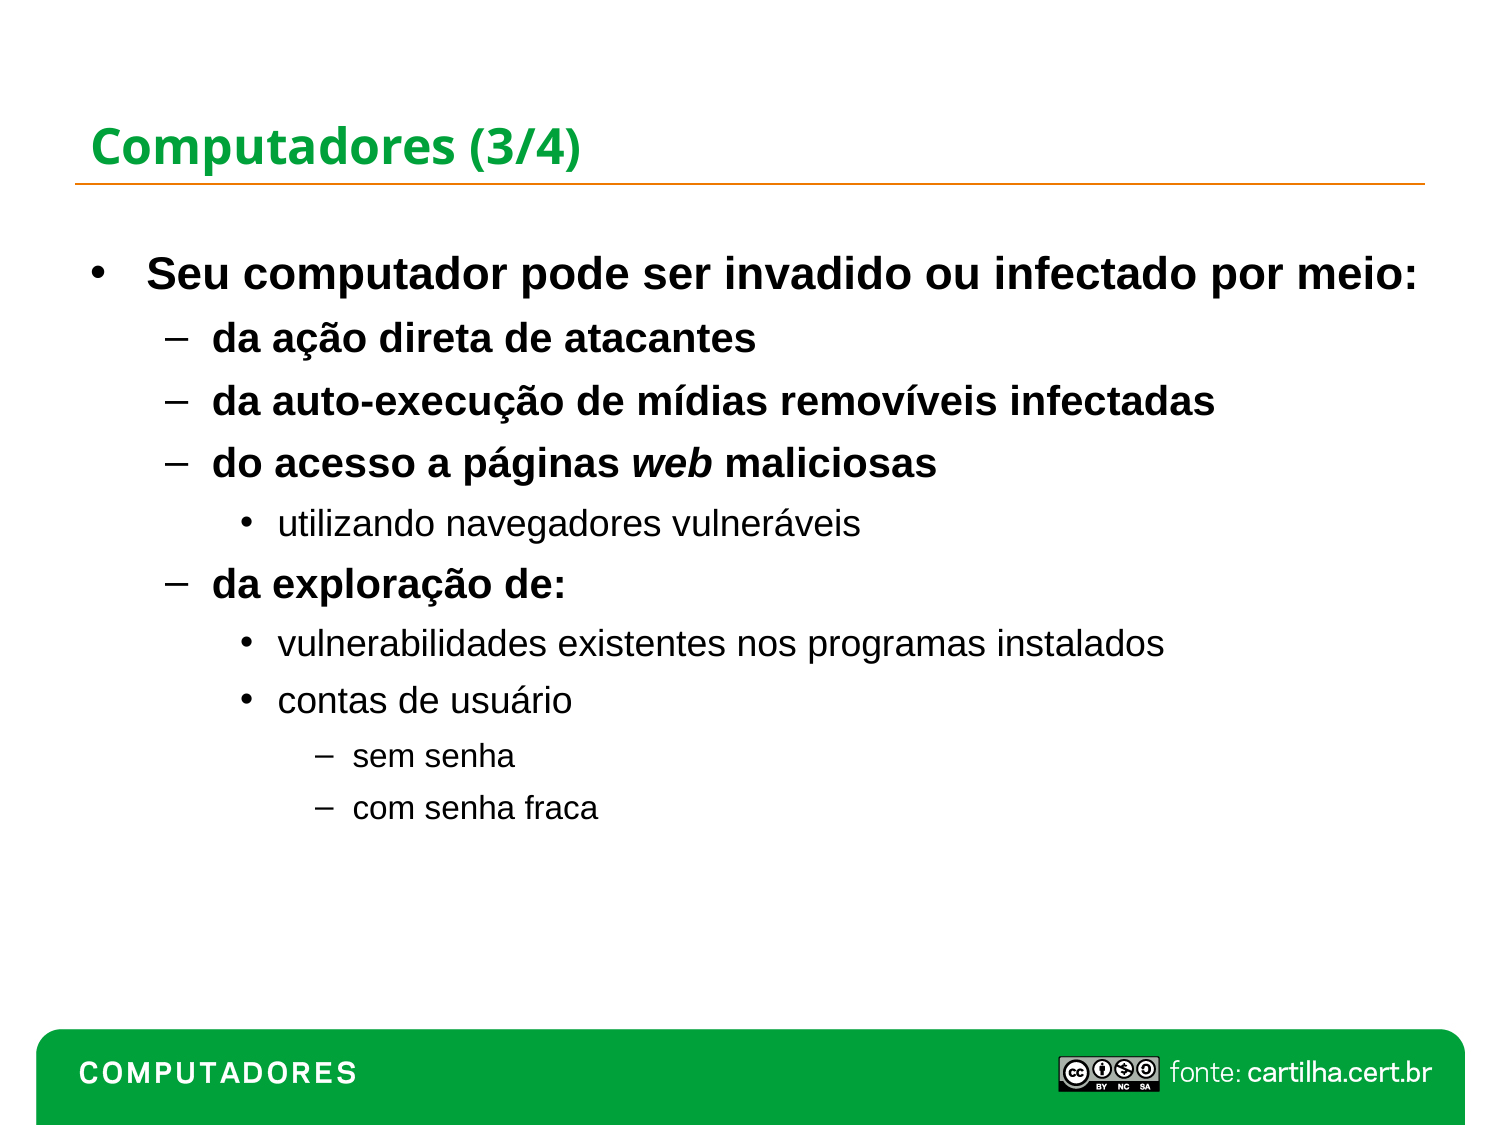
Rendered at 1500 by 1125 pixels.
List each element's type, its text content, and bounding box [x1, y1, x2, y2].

list Seu computador pode ser invadido ou infectado por meio: da ação direta de atacantes da auto-execução de mídias removíveis infectadas do acesso a páginas web maliciosas utilizando navegadores vulneráveis da exploração de: vulnerabilidades existentes nos programas instalados contas de usuário sem senha com senha fraca [75, 236, 1459, 979]
title Computadores (3/4) [75, 54, 1425, 182]
picture [0, 0, 1500, 1125]
